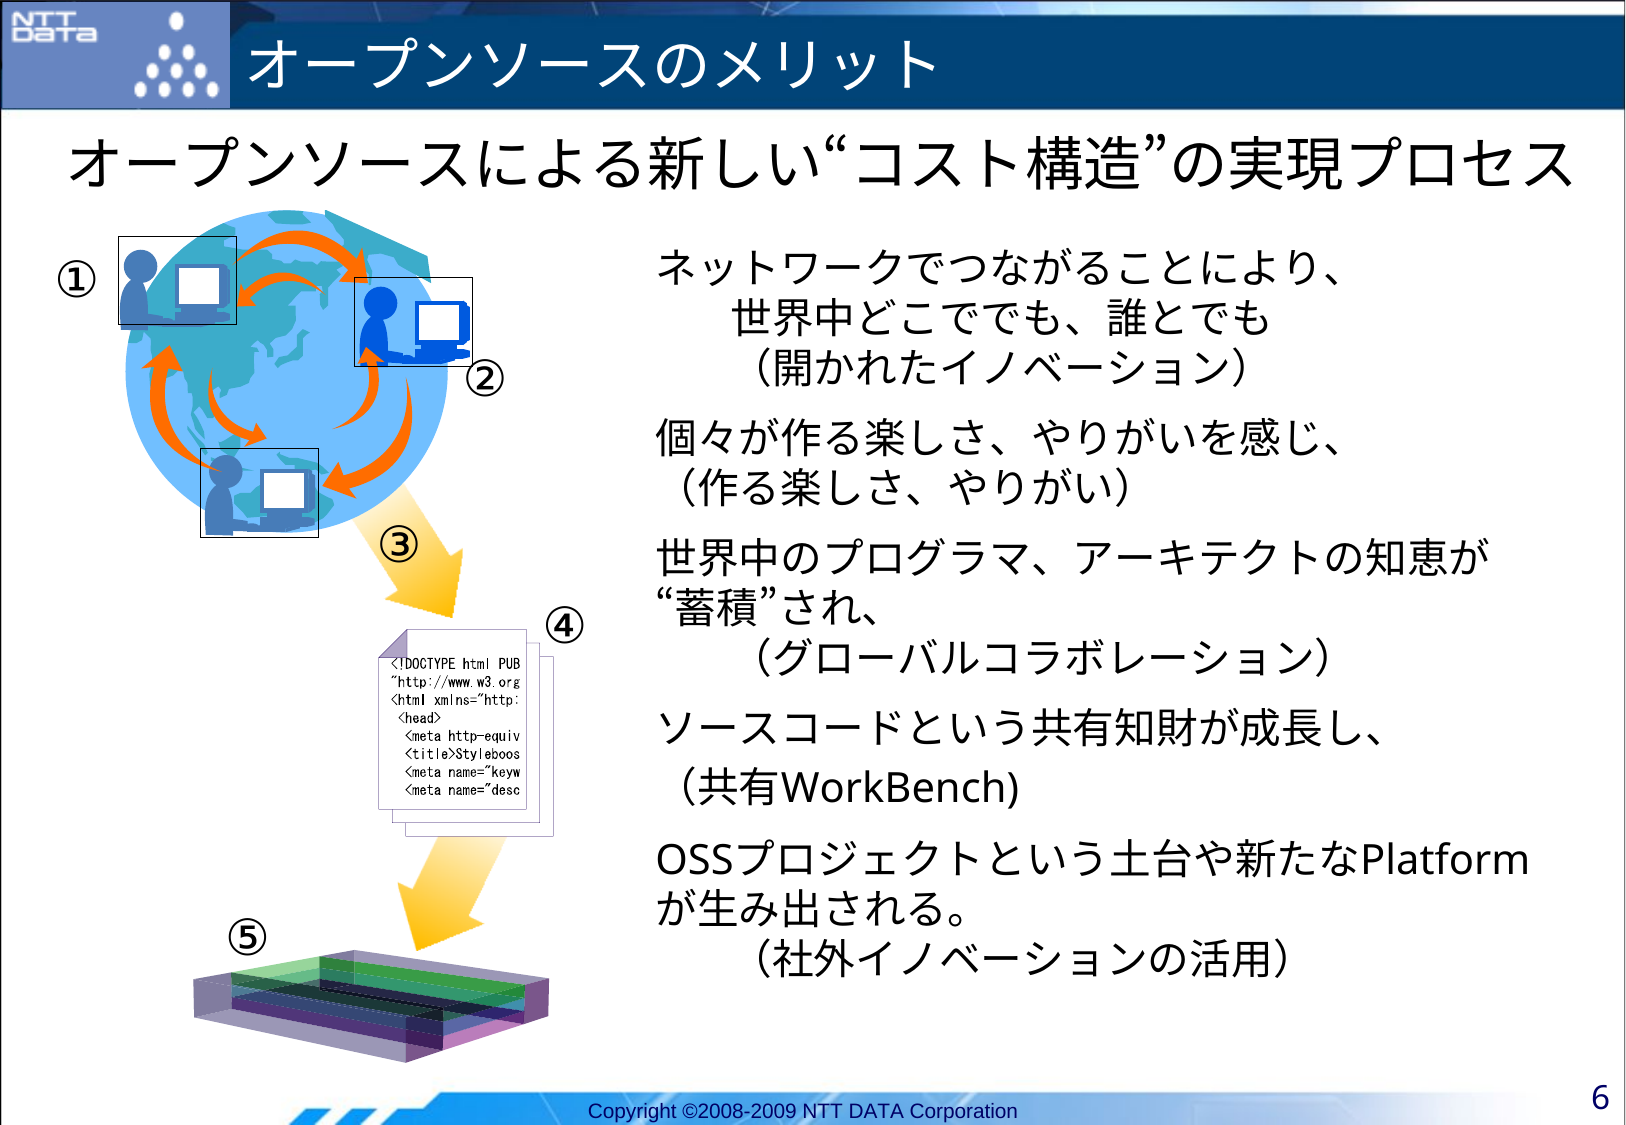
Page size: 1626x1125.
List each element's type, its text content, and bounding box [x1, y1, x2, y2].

text_box ④ [527, 585, 608, 662]
text_box ② [447, 338, 528, 414]
picture [0, 0, 1626, 1125]
text_box ネットワークでつながることにより、 世界中どこででも、誰とでも （開かれたイノベーション） 個々が作る楽しさ、やりがいを感じ、 （作る楽しさ、やりがい） 世界中のプログラマ、アーキテクトの知恵が“蓄積”され、 （グローバルコラボレーション） ソースコードという共有知財が成長し、 （共有WorkBench)‏ OSSプロジェクトという土台や新たなPlatformが生み出される。 （社外イノベーションの活用） [649, 236, 1540, 1052]
text_box ② [468, 361, 501, 394]
title オープンソースのメリット [238, 25, 1626, 101]
text_box ① [39, 240, 118, 316]
text_box ⑤ [210, 897, 291, 974]
text_box ③ [361, 504, 442, 581]
text_box オープンソースによる新しい“コスト構造”の実現プロセス [4, 120, 1626, 203]
text_box ② [447, 338, 472, 366]
